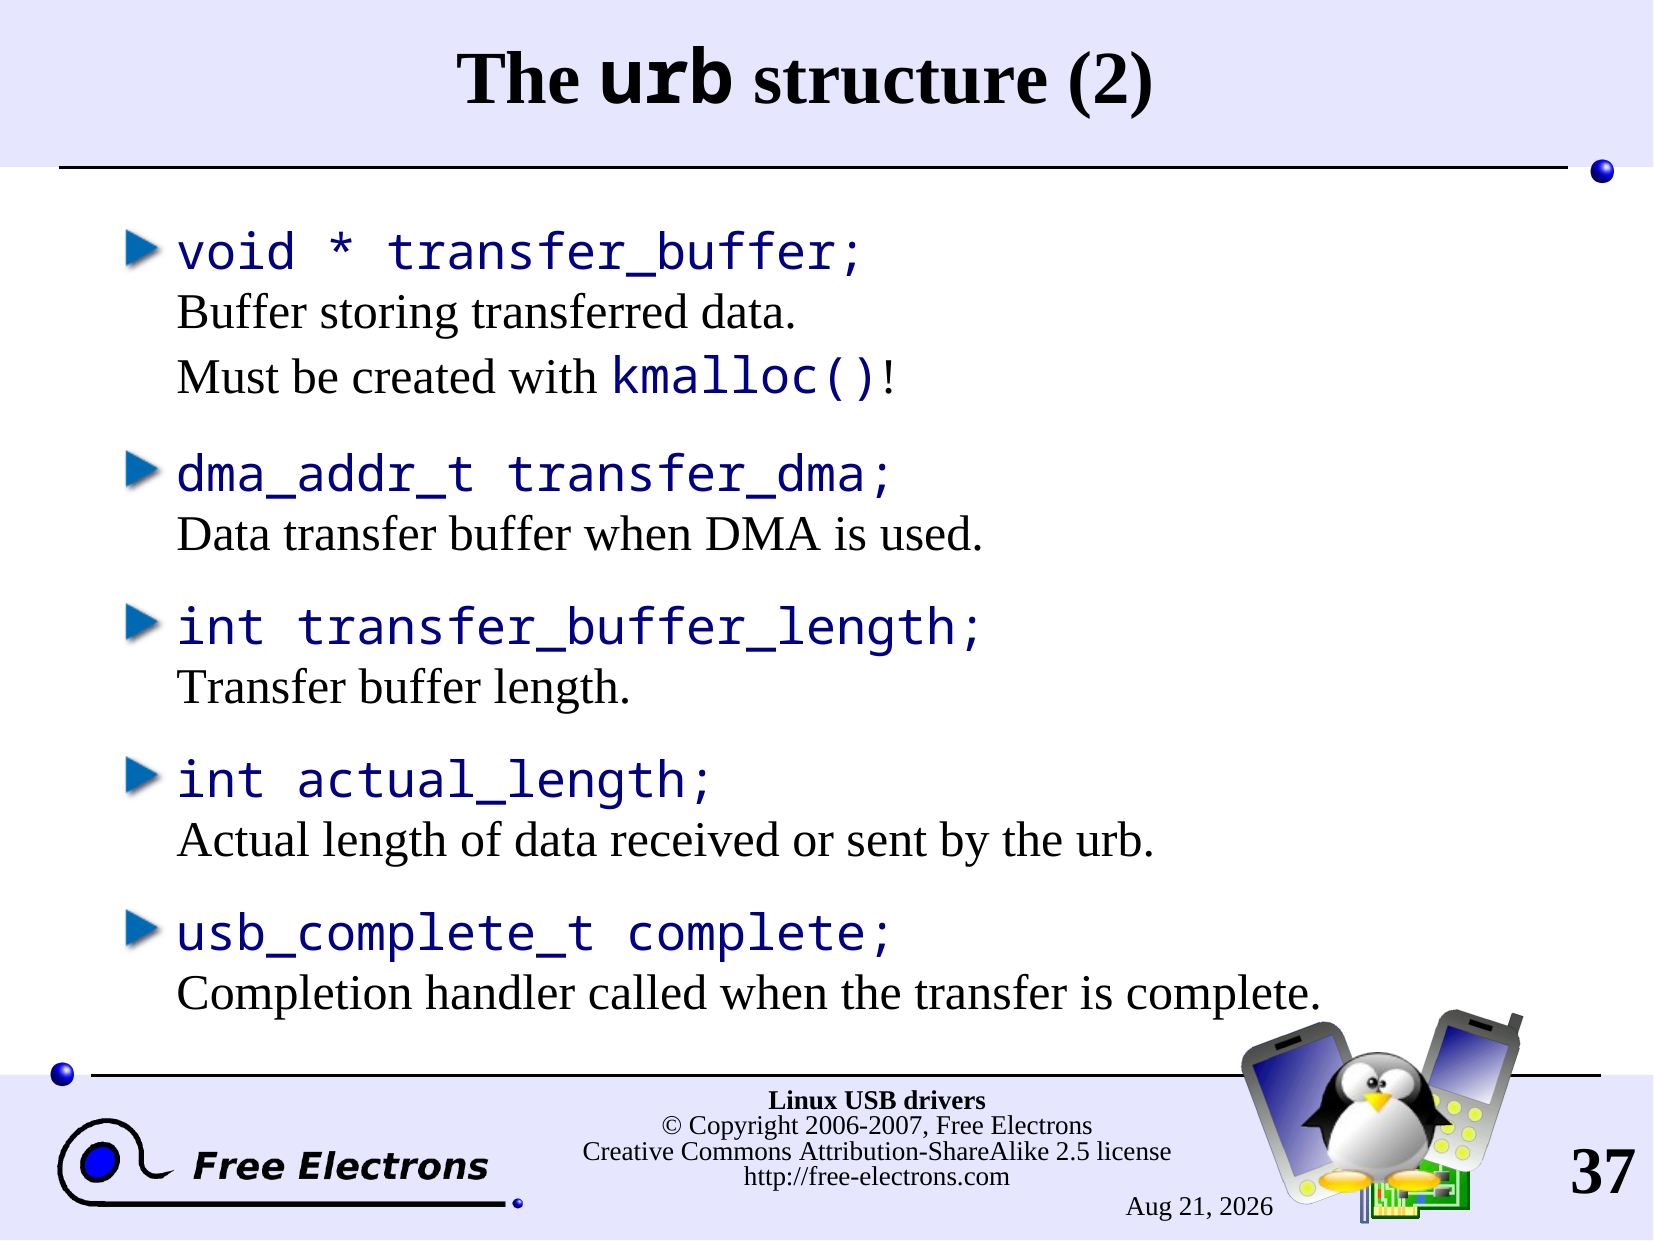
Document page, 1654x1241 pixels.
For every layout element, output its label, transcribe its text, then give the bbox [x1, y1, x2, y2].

title The urb structure (2) [60, 25, 1551, 124]
list void * transfer_buffer; Buffer storing transferred data. Must be created with kmalloc()! dma_addr_t transfer_dma; Data transfer buffer when DMA is used. int transfer_buffer_length; Transfer buffer length. int actual_length; Actual length of data received or sent by the urb. usb_complete_t complete; Completion handler called when the transfer is complete. [105, 216, 1518, 1066]
picture [50, 1107, 527, 1216]
picture [1231, 1007, 1538, 1241]
